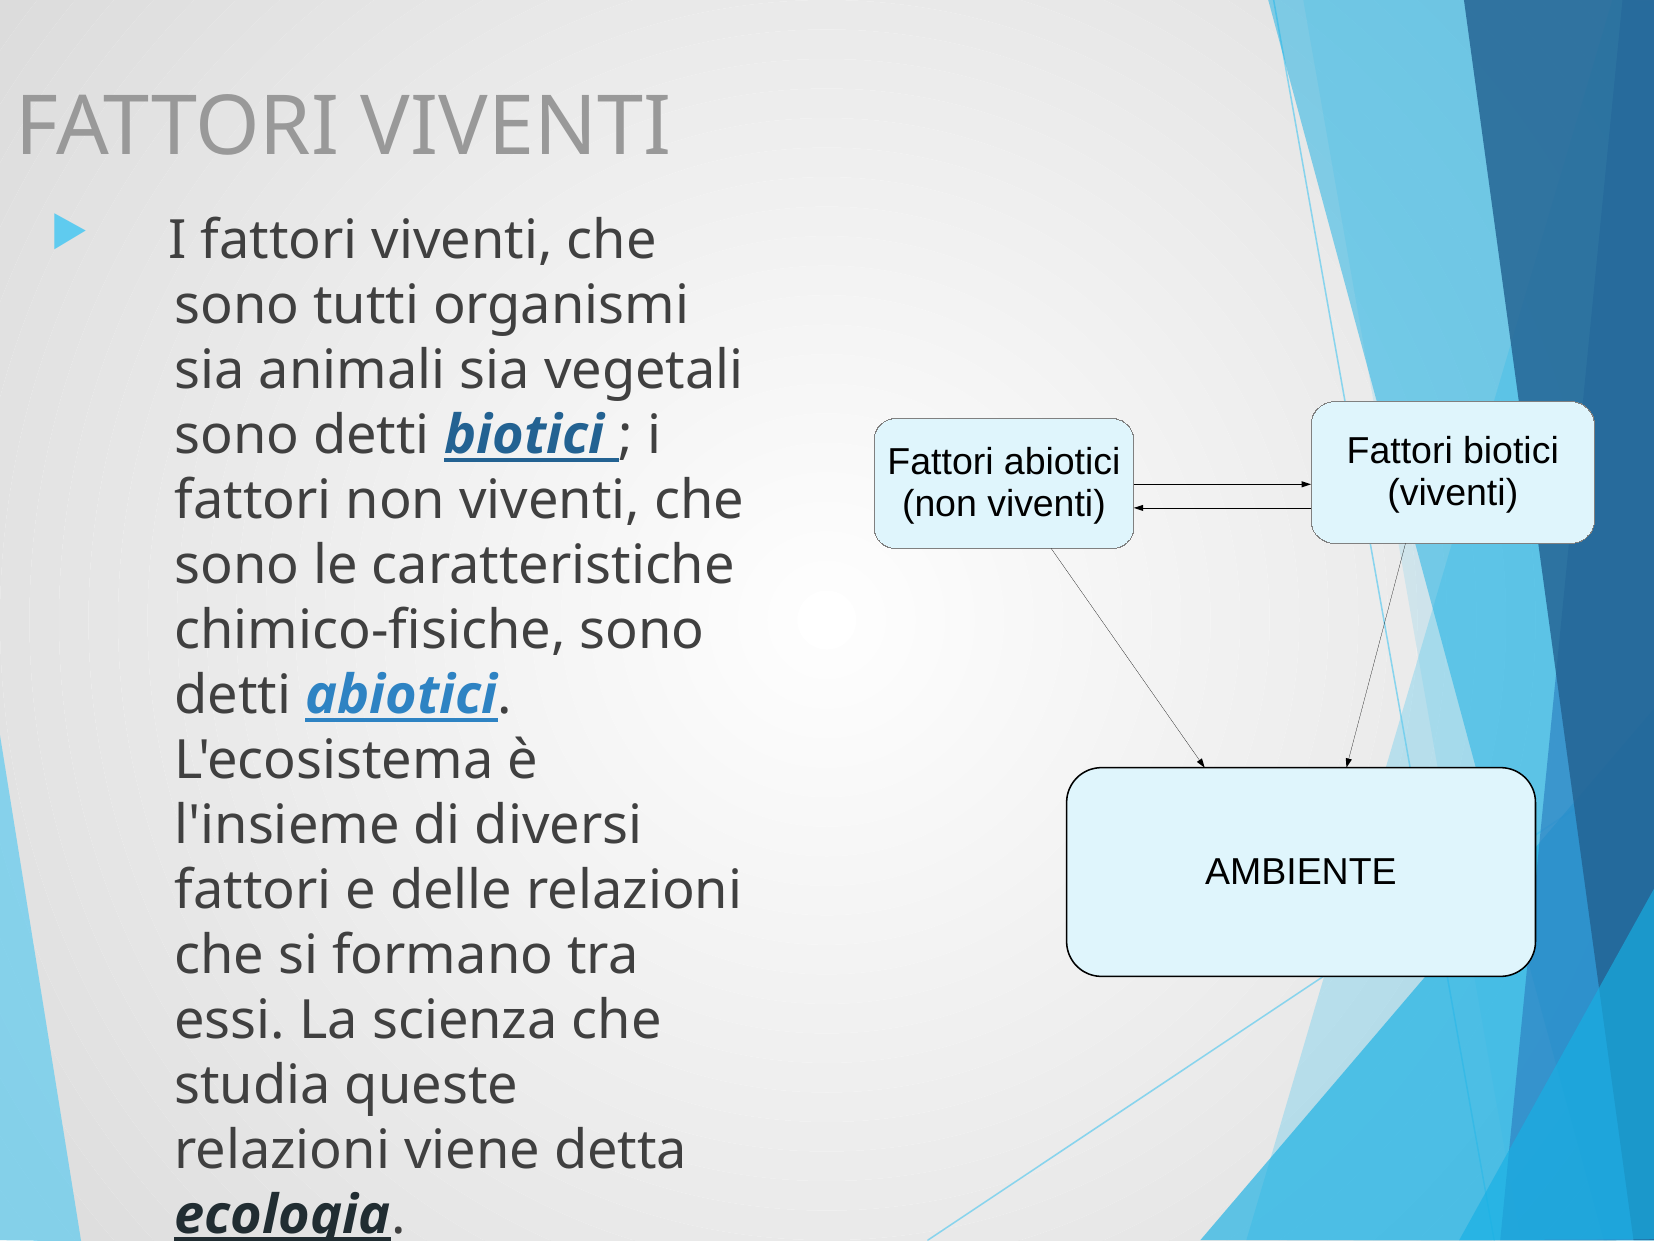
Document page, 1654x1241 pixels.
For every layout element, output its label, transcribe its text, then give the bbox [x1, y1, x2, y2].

list I fattori viventi, che sono tutti organismi sia animali sia vegetali sono detti biotici ; i fattori non viventi, che sono le caratteristiche chimico-fisiche, sono detti abiotici. L'ecosistema è l'insieme di diversi fattori e delle relazioni che si formano tra essi. La scienza che studia queste relazioni viene detta ecologia. [35, 200, 762, 1018]
text_box AMBIENTE [1066, 767, 1536, 977]
text_box Fattori biotici (viventi) [1311, 401, 1595, 544]
title FATTORI VIVENTI [0, 64, 1488, 272]
text_box Fattori abiotici (non viventi) [874, 418, 1134, 549]
